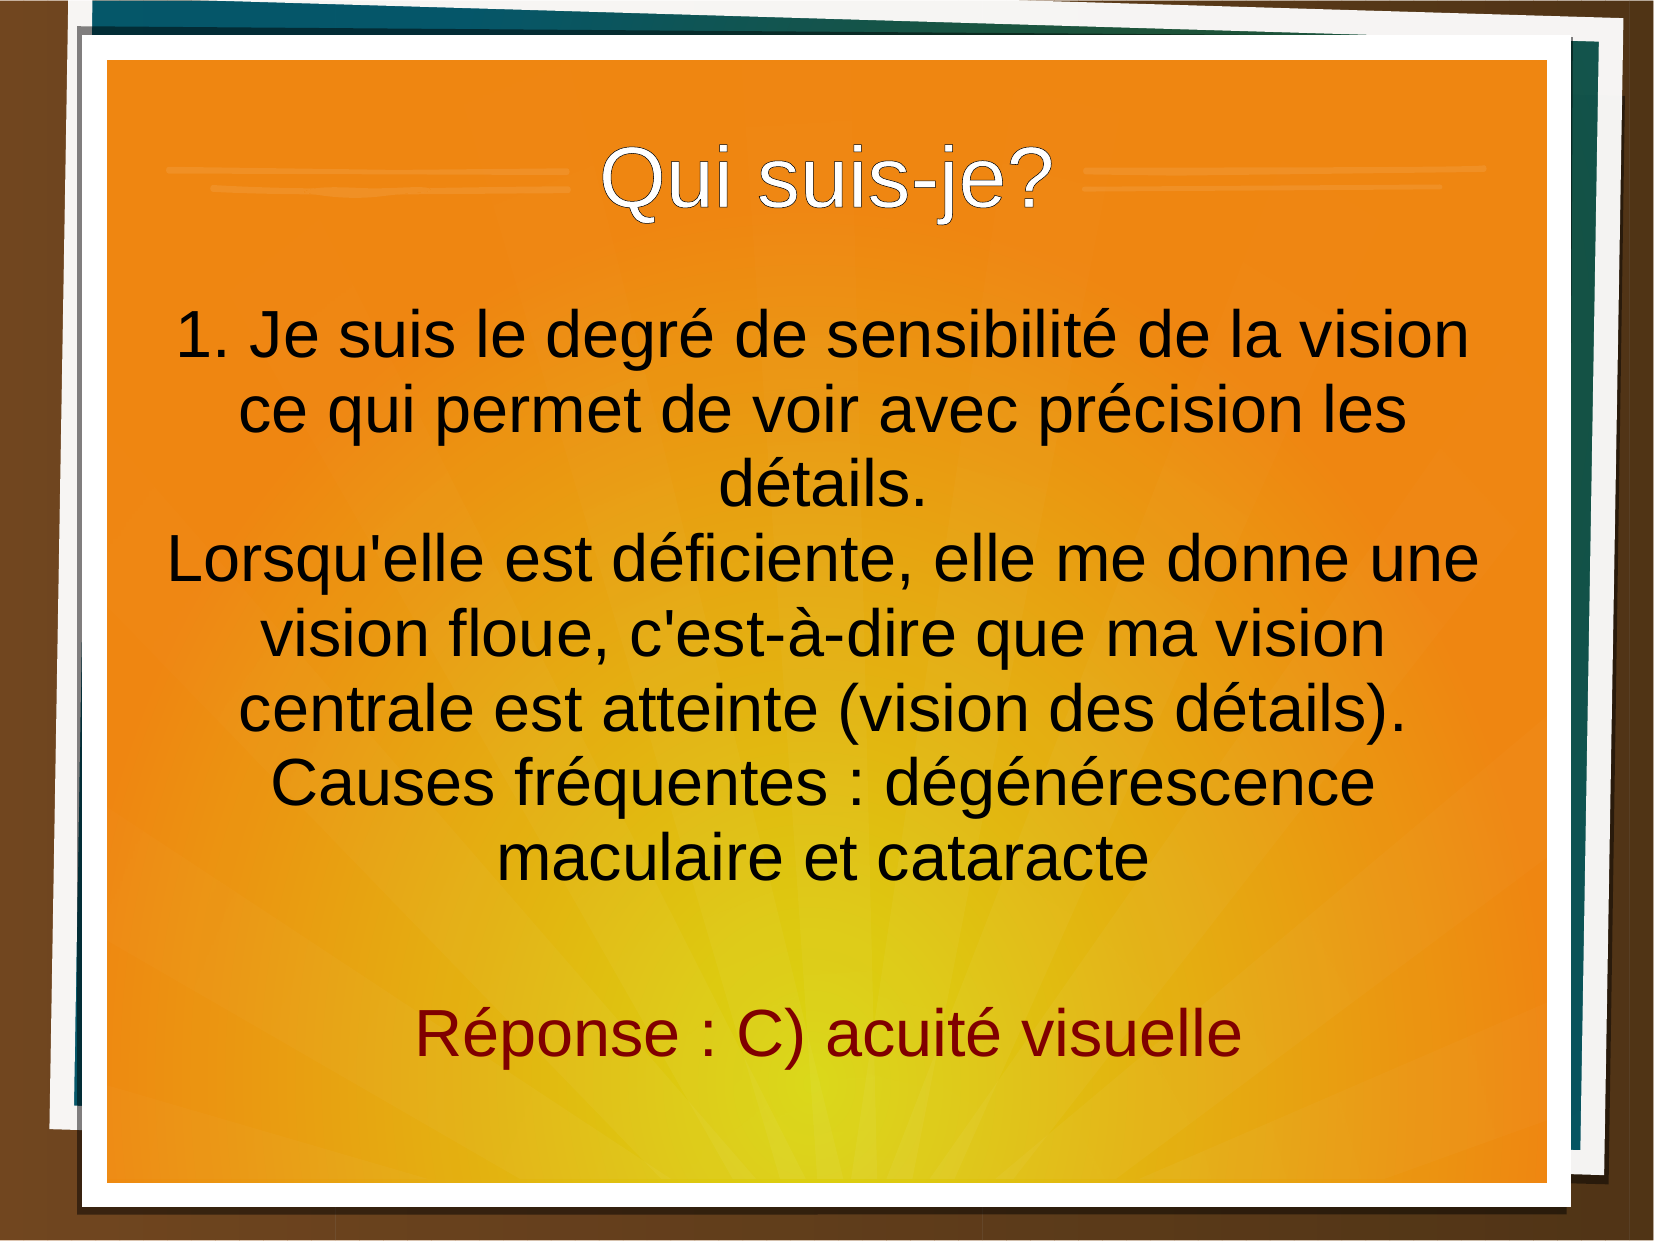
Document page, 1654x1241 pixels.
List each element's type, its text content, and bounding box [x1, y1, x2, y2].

title Qui suis-je? [566, 78, 1087, 236]
text_box Réponse : C) acuité visuelle [224, 996, 1453, 1071]
subtitle 1. Je suis le degré de sensibilité de la vision ce qui permet de voir avec précision les détails. Lorsqu'elle est déficiente, elle me donne une vision floue, c'est-à-dire que ma vision centrale est atteinte (vision des détails). Causes fréquentes : dégénérescence maculaire et cataracte [159, 236, 1489, 956]
